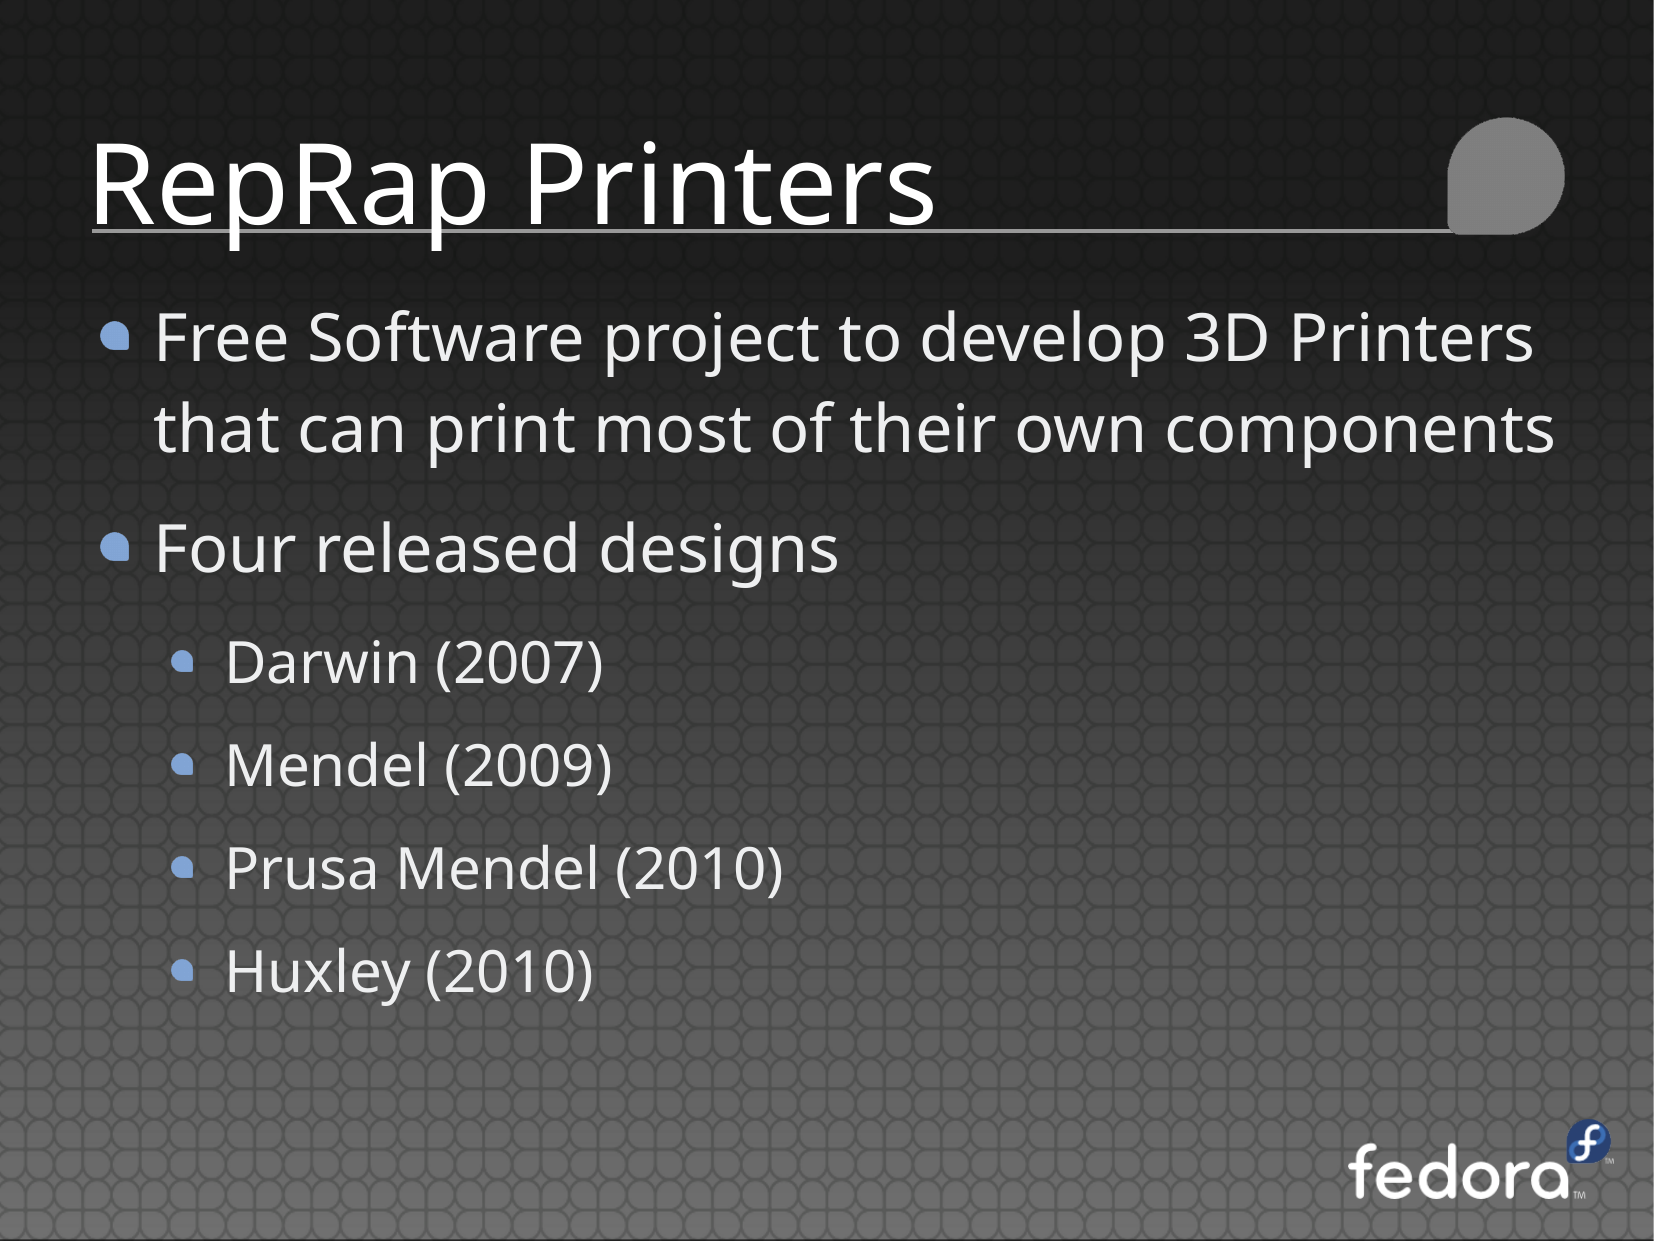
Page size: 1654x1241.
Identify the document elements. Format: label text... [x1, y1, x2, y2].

title RepRap Printers [86, 112, 1576, 249]
picture [0, 0, 1654, 1241]
list Free Software project to develop 3D Printers that can print most of their own components Four released designs Darwin (2007) Mendel (2009) Prusa Mendel (2010) Huxley (2010) [82, 290, 1571, 1010]
